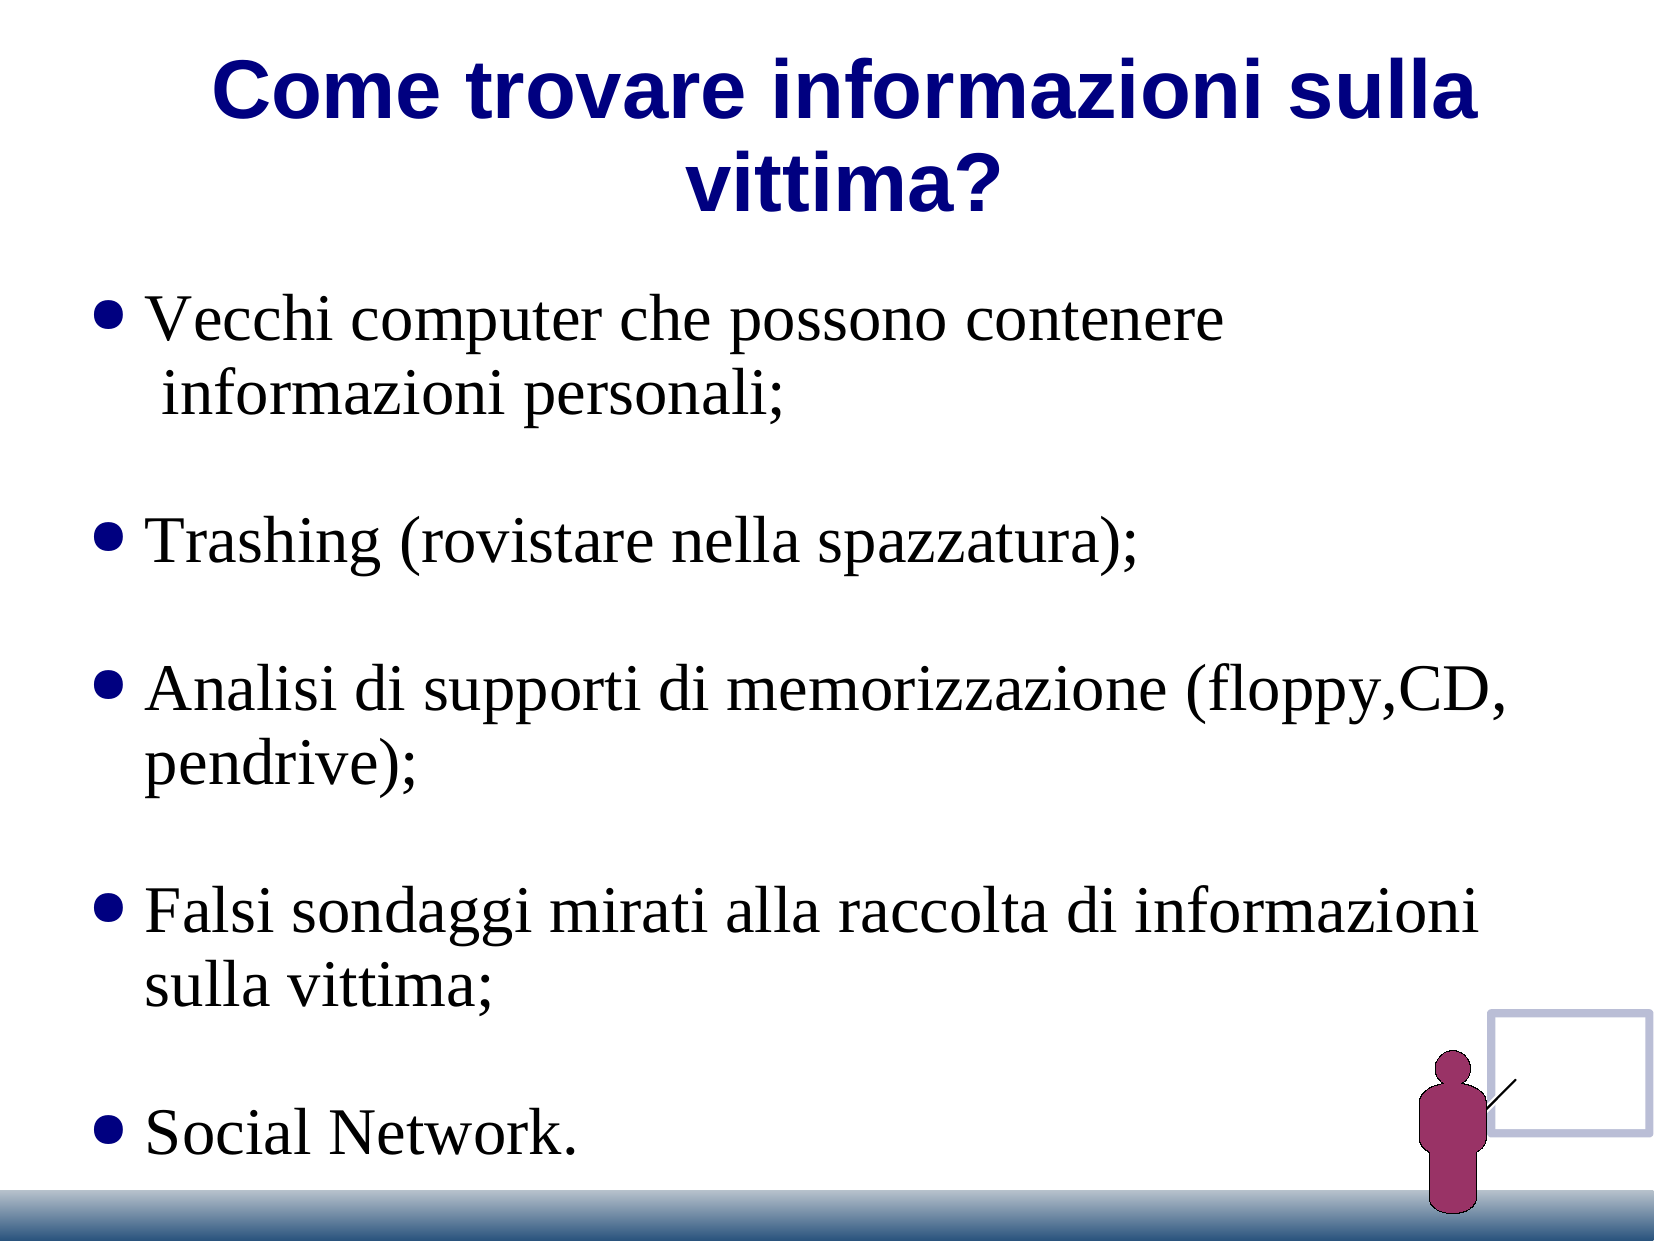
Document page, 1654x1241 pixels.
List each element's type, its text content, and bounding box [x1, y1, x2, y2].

list Vecchi computer che possono contenere informazioni personali; Trashing (rovistare nella spazzatura); Analisi di supporti di memorizzazione (floppy,CD, pendrive); Falsi sondaggi mirati alla raccolta di informazioni sulla vittima; Social Network. [88, 206, 1595, 1170]
title Come trovare informazioni sulla vittima? [156, 43, 1534, 206]
